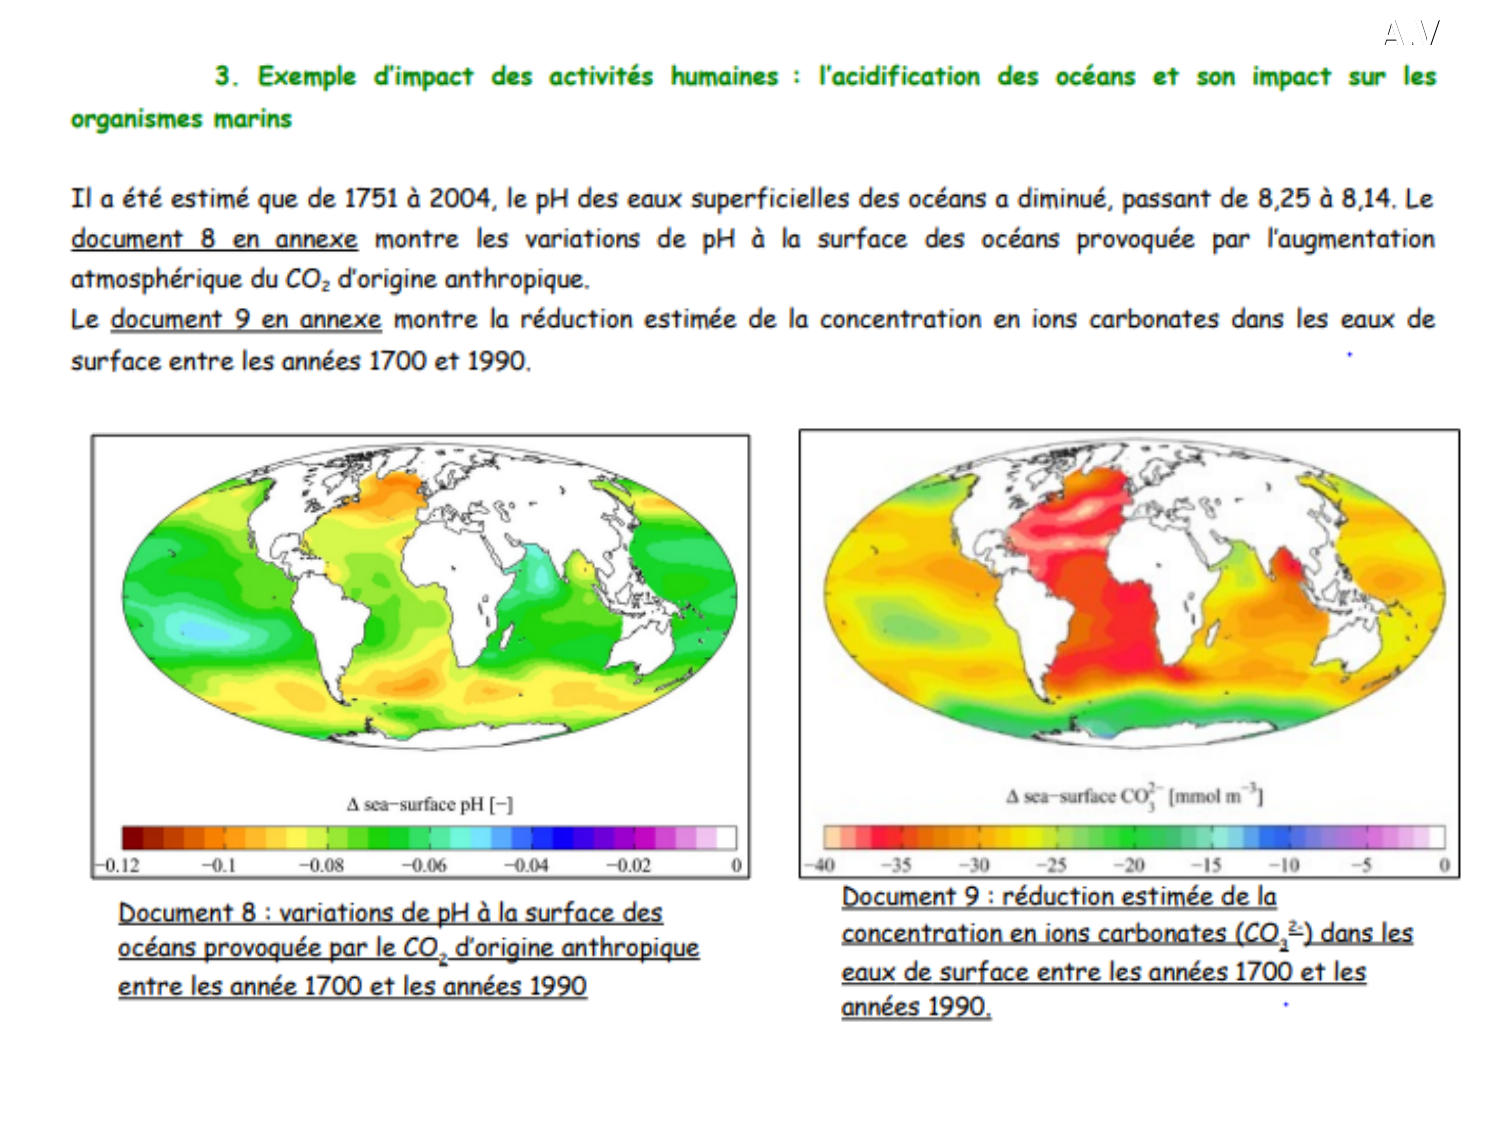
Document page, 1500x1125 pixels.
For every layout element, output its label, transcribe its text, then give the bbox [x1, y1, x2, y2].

text_box A.V [1363, 1, 1488, 63]
picture [64, 423, 1465, 1028]
picture [35, 45, 1465, 383]
